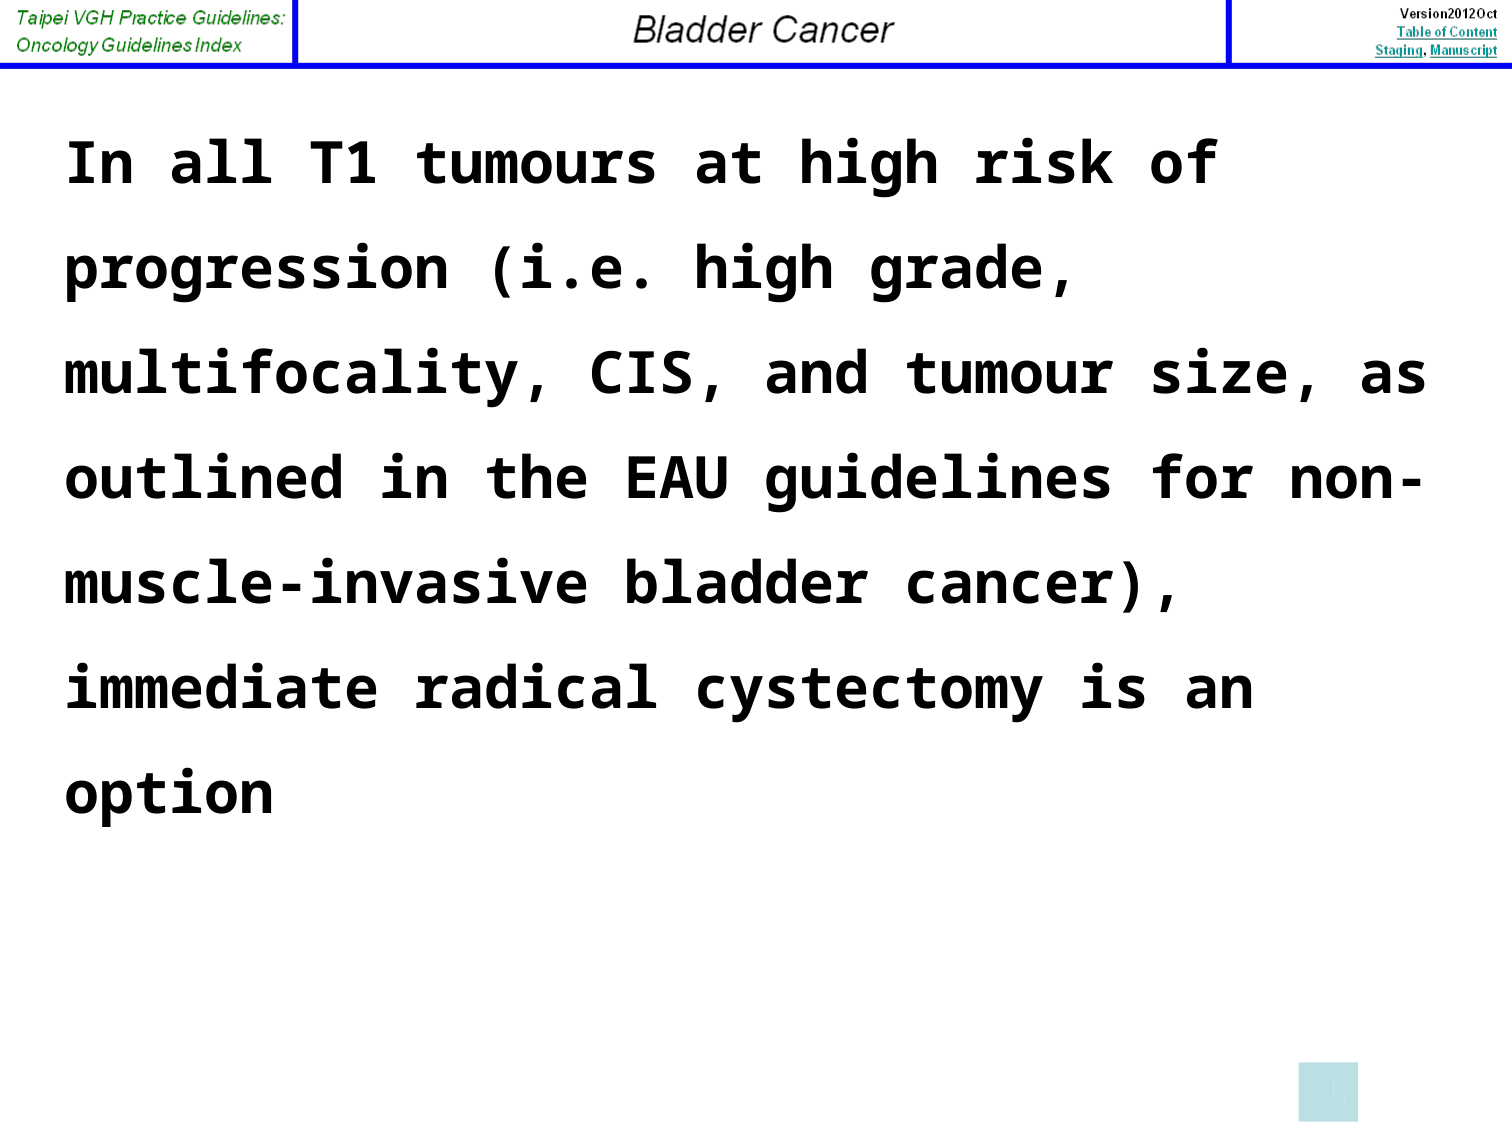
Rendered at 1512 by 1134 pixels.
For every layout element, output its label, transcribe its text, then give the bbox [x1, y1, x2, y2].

title In all T1 tumours at high risk of progression (i.e. high grade, multifocality, CIS, and tumour size, as outlined in the EAU guidelines for non-muscle-invasive bladder cancer), immediate radical cystectomy is an option [49, 82, 1477, 615]
